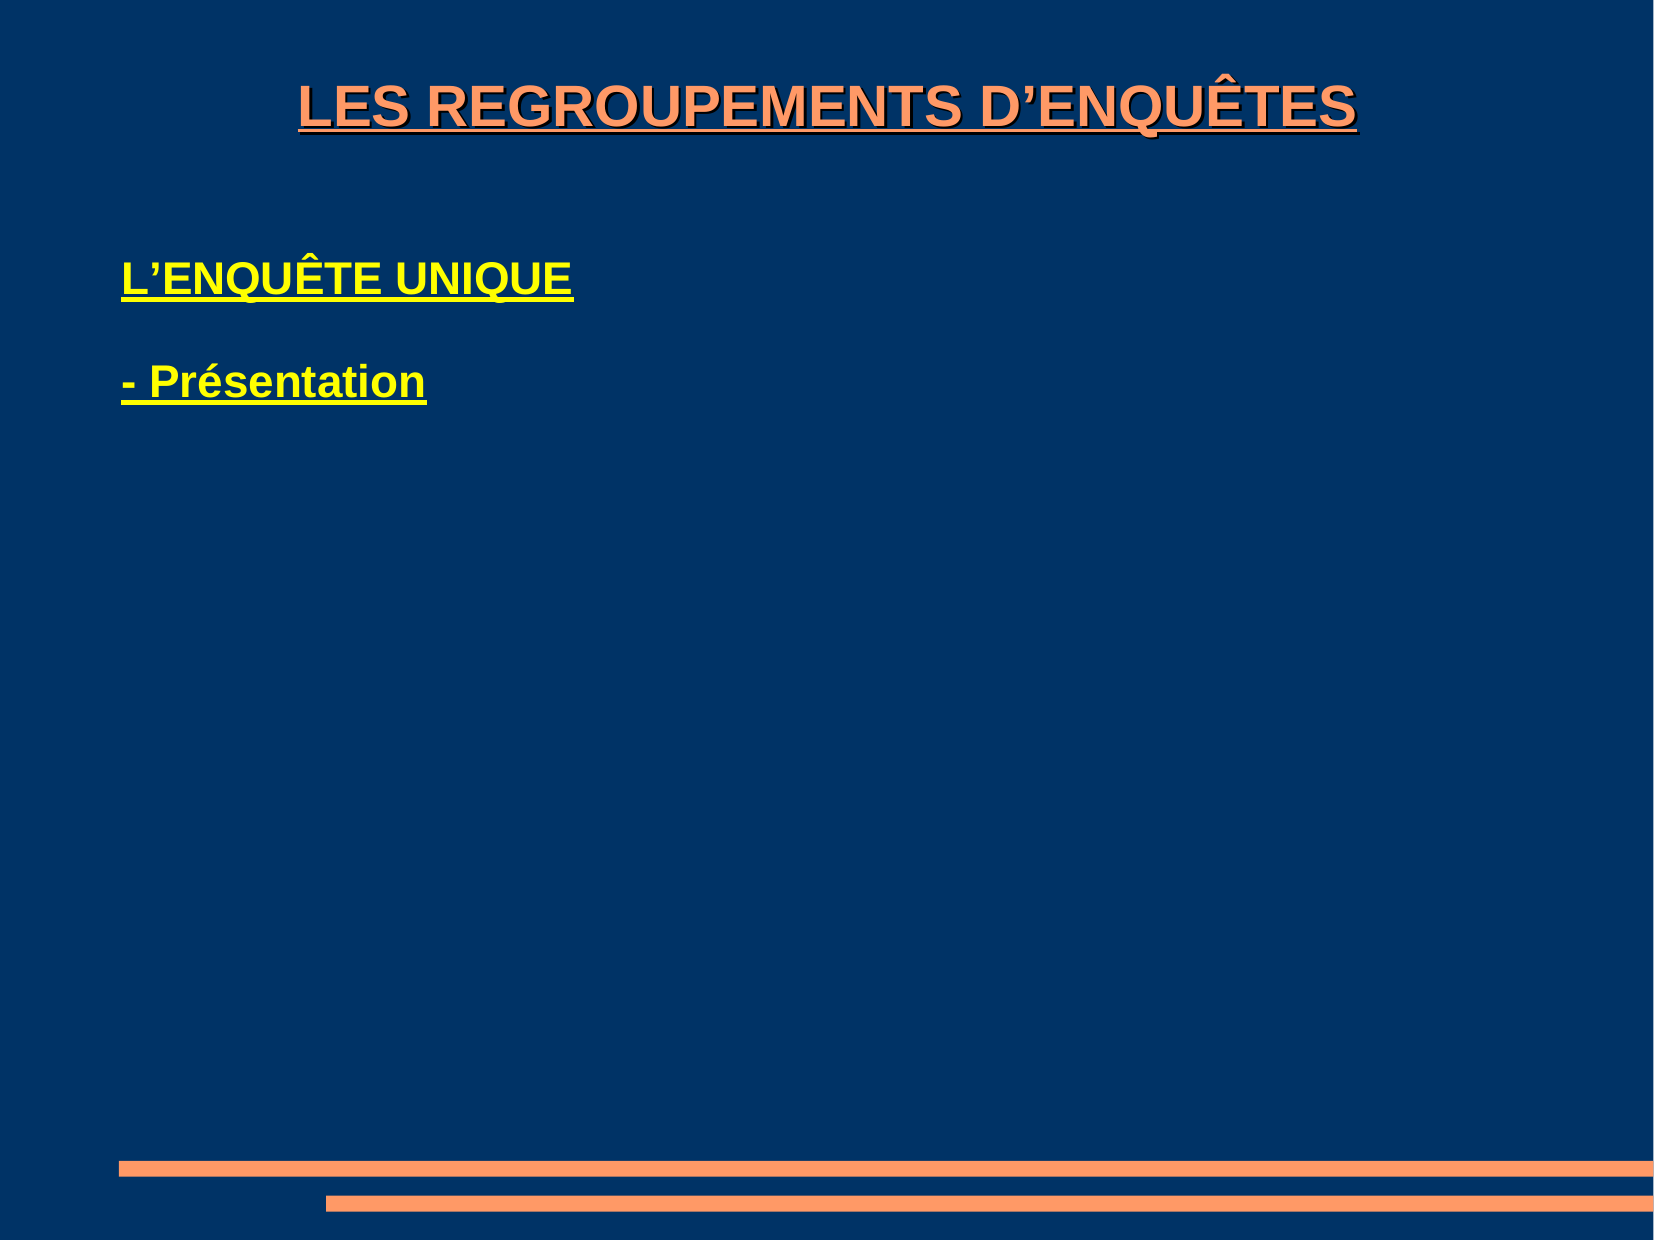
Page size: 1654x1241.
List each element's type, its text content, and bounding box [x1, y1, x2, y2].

subtitle L’ENQUÊTE UNIQUE - Présentation [121, 201, 1561, 1143]
title LES REGROUPEMENTS D’ENQUÊTES [121, 46, 1534, 166]
